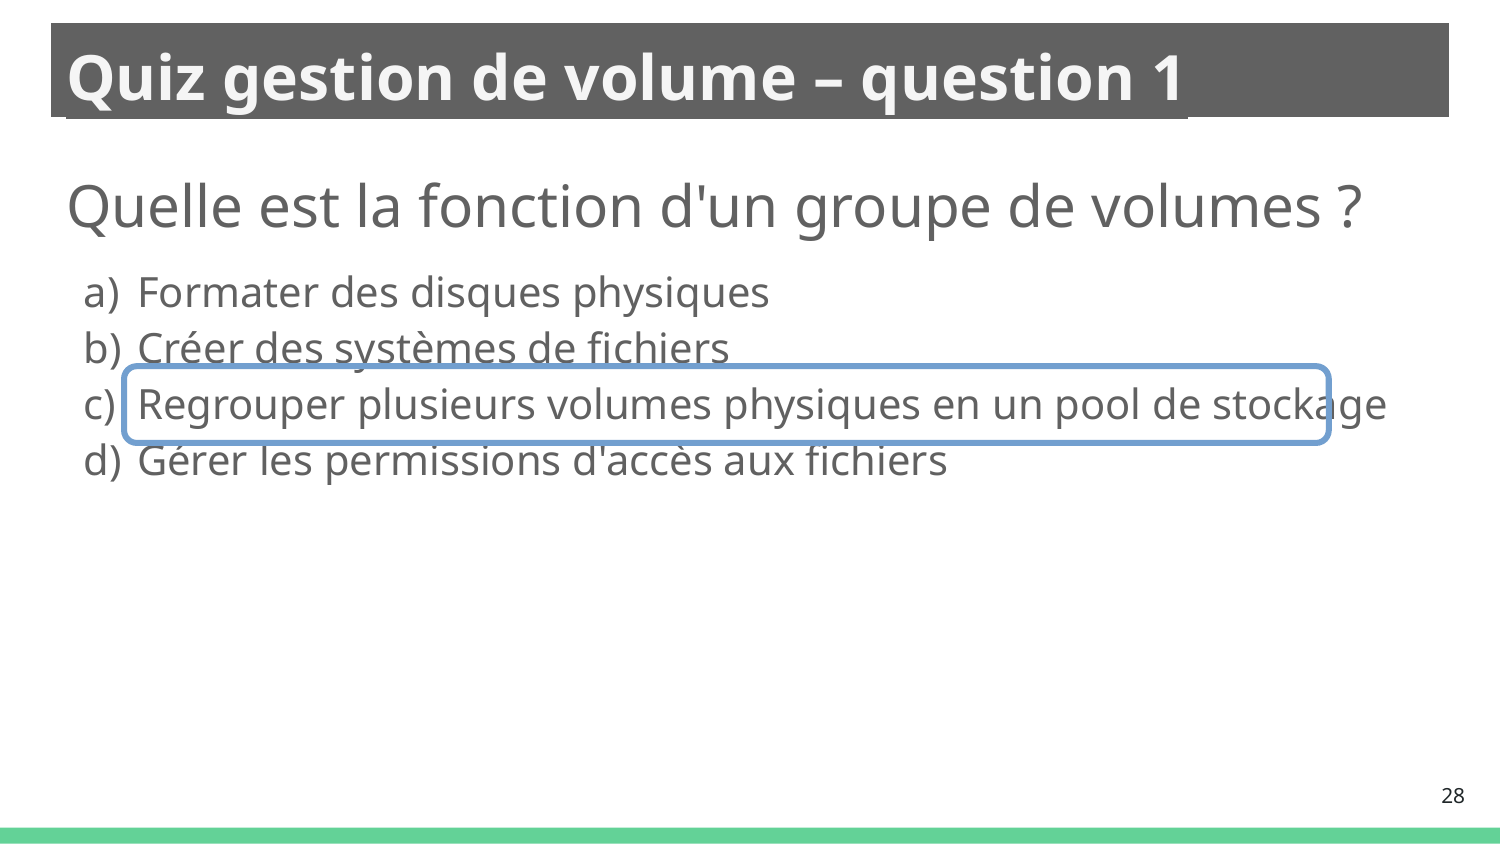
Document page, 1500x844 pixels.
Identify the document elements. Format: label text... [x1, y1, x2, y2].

slide_number <numéro> [1389, 764, 1480, 830]
title Quiz gestion de volume – question 1 [51, 23, 1449, 117]
list Quelle est la fonction d'un groupe de volumes ? Formater des disques physiques Créer des systèmes de fichiers Regrouper plusieurs volumes physiques en un pool de stockage Gérer les permissions d'accès aux fichiers [51, 144, 1477, 709]
